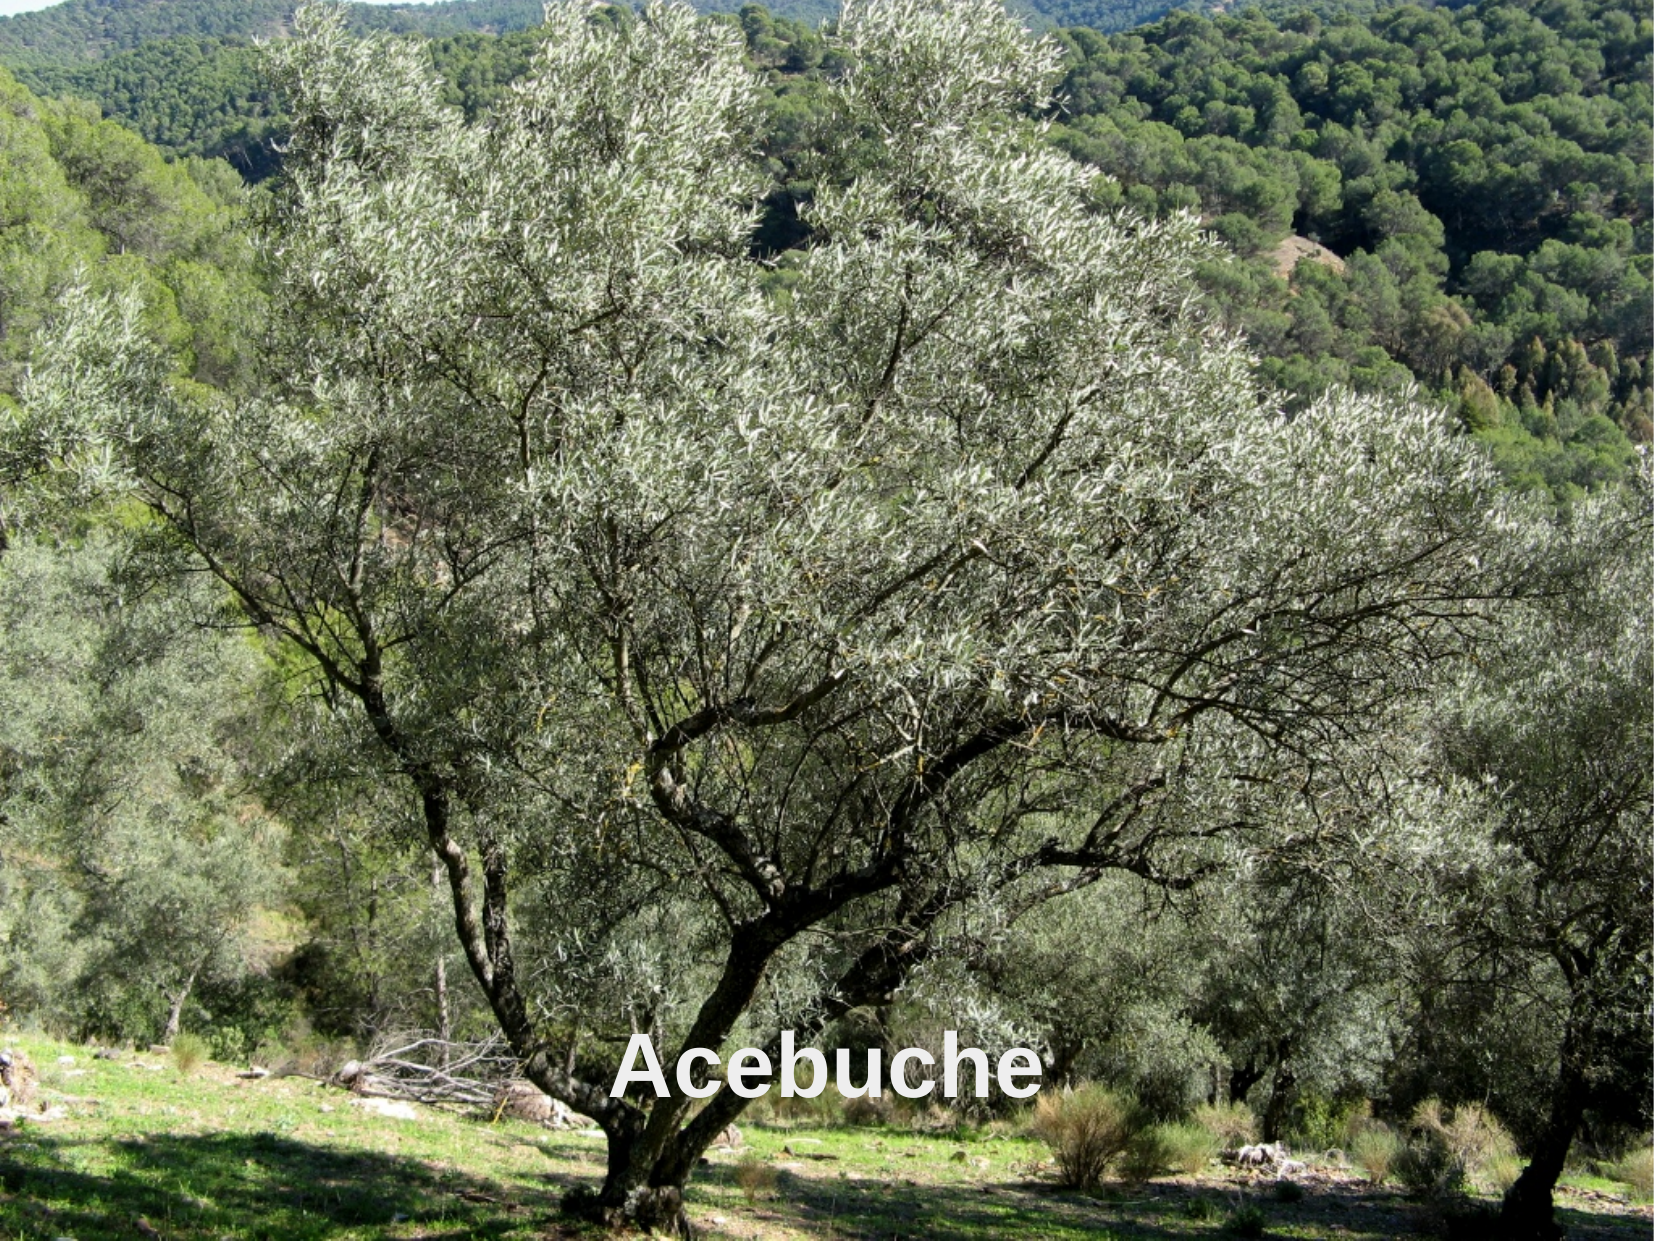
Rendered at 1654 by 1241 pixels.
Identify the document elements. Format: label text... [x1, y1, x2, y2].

picture [0, 0, 1654, 1241]
title Acebuche [82, 962, 1571, 1170]
